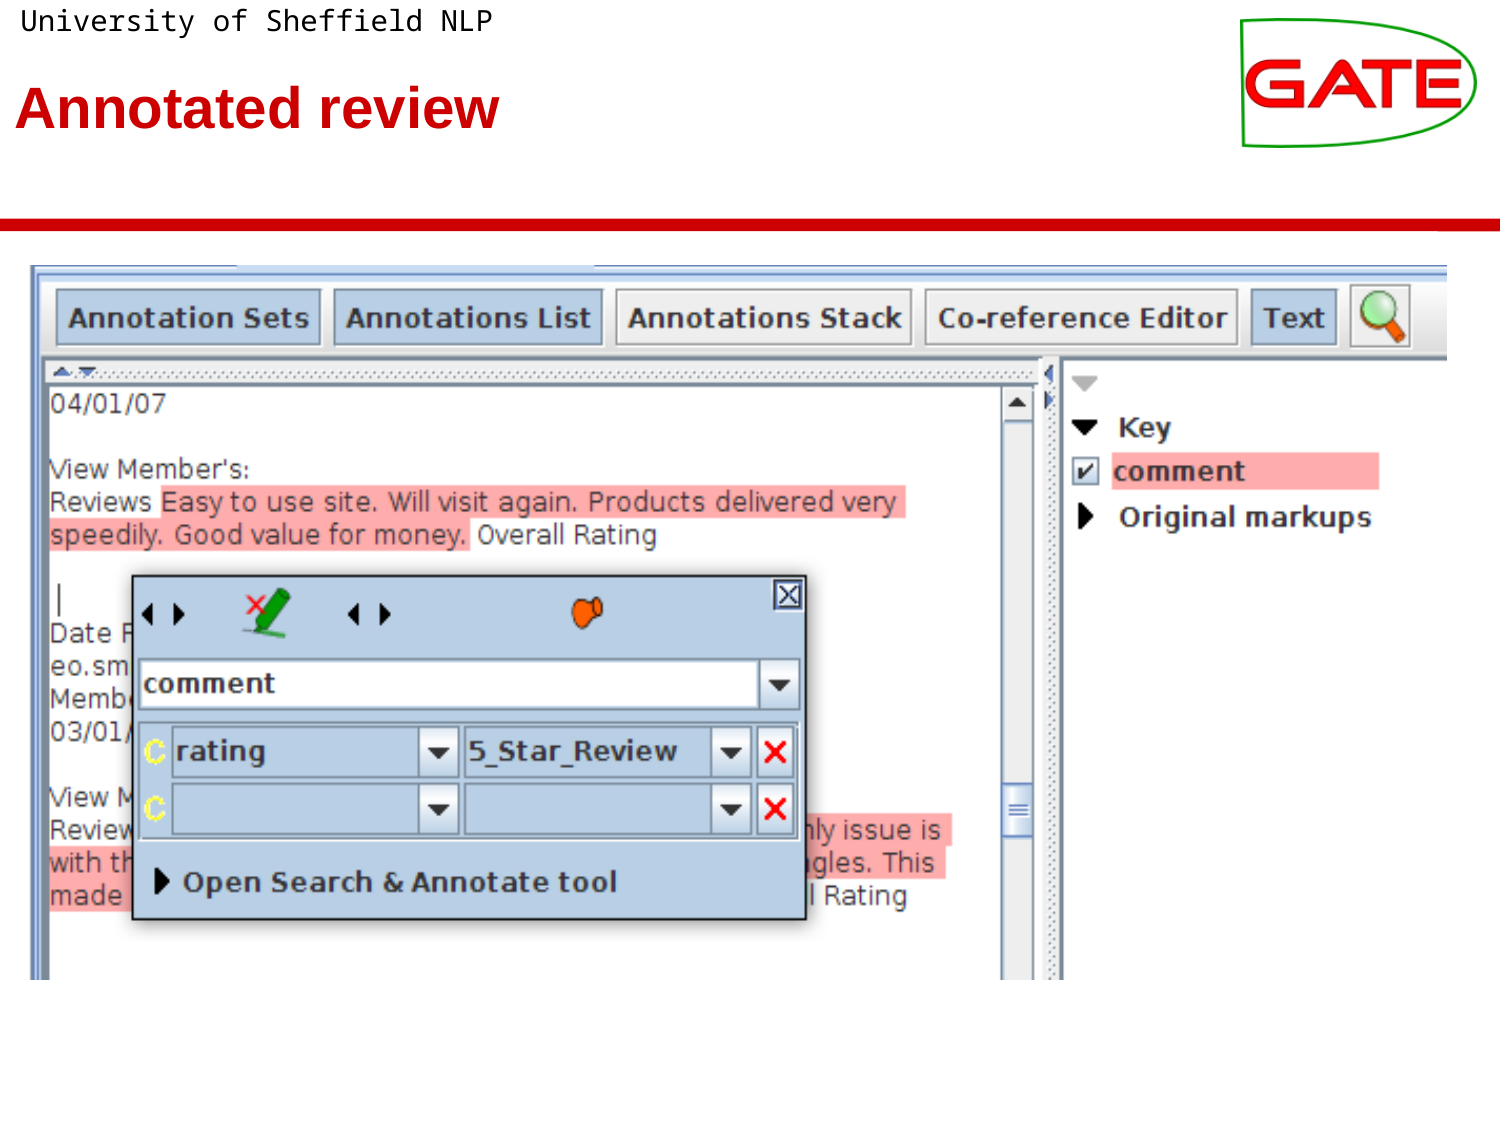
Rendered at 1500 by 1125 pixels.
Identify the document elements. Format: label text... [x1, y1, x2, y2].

picture [29, 265, 1447, 980]
picture [1240, 18, 1477, 148]
title Annotated review [0, 4, 1239, 213]
